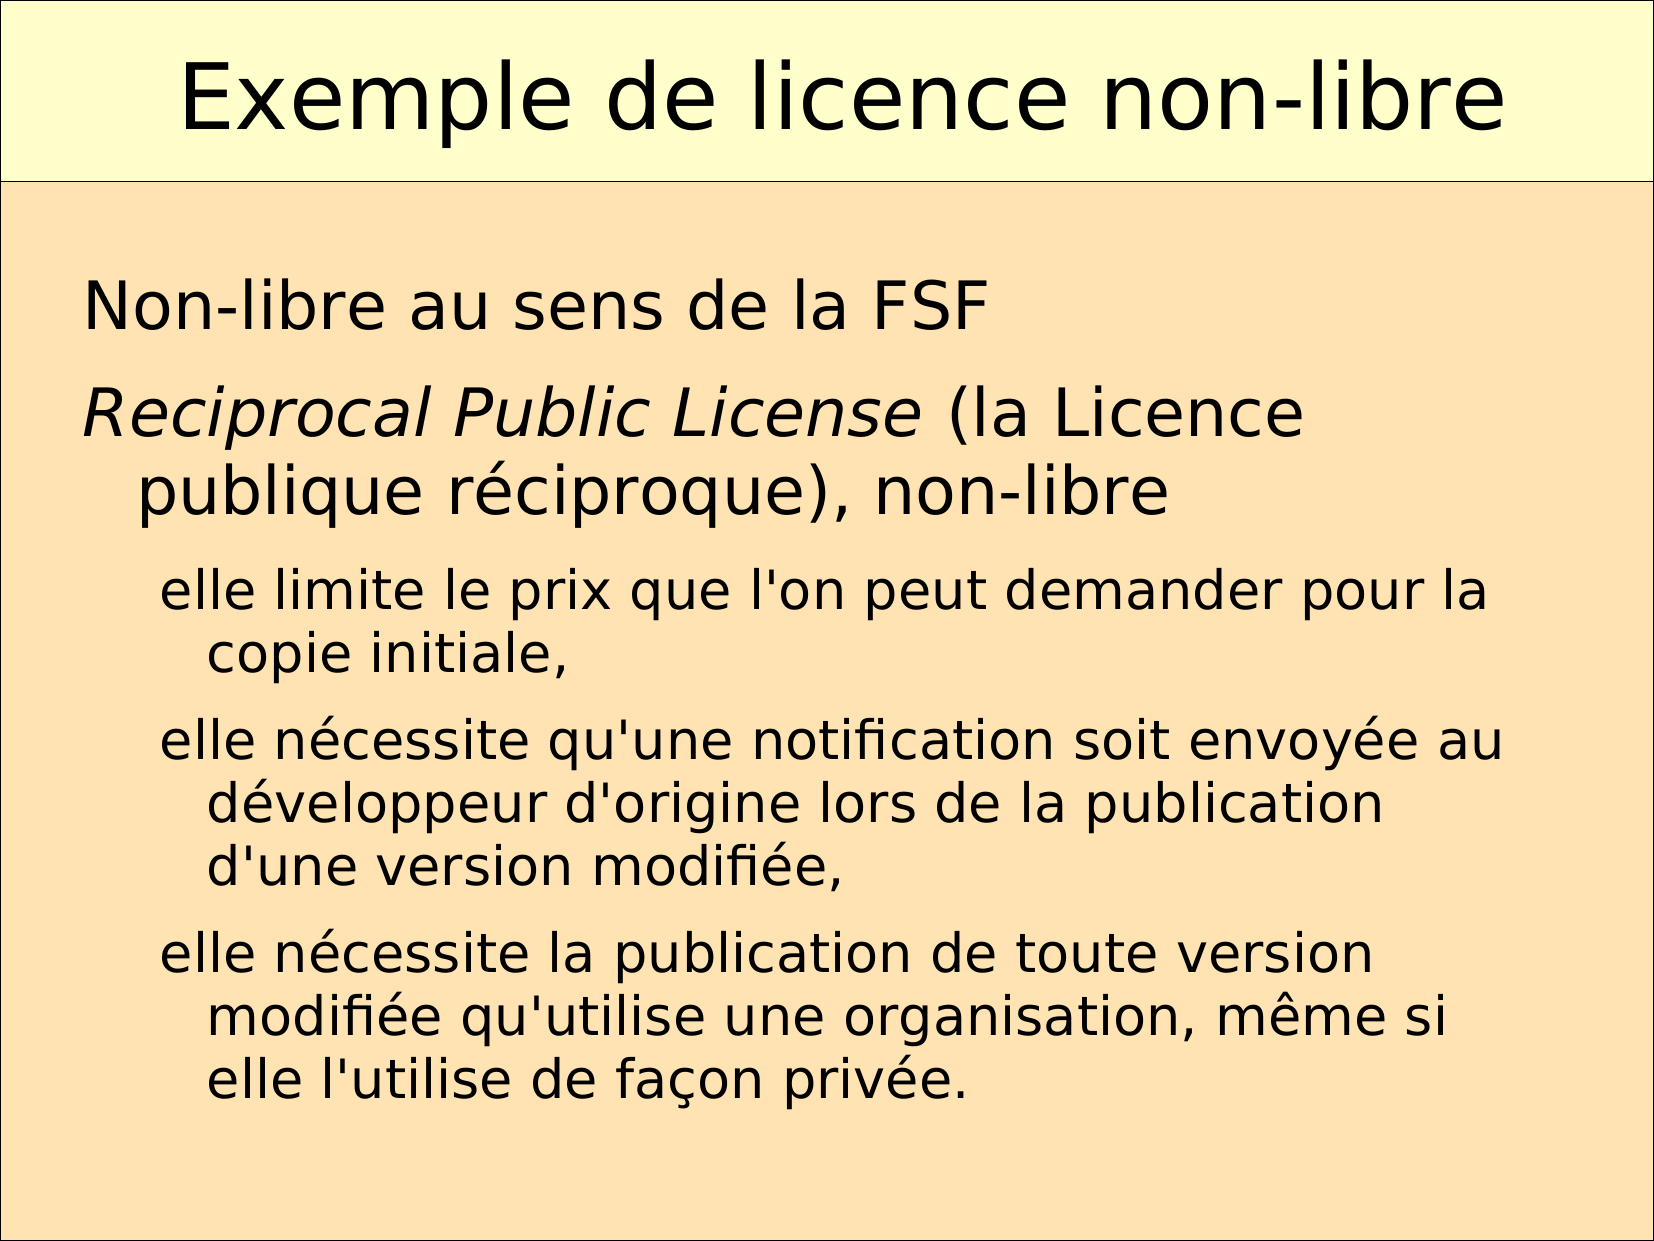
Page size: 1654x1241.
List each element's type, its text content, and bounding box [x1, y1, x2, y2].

list Non-libre au sens de la FSF Reciprocal Public License (la Licence publique réciproque), non-libre elle limite le prix que l'on peut demander pour la copie initiale, elle nécessite qu'une notification soit envoyée au développeur d'origine lors de la publication d'une version modifiée, elle nécessite la publication de toute version modifiée qu'utilise une organisation, même si elle l'utilise de façon privée. [65, 267, 1554, 1111]
title Exemple de licence non-libre [135, 43, 1552, 151]
